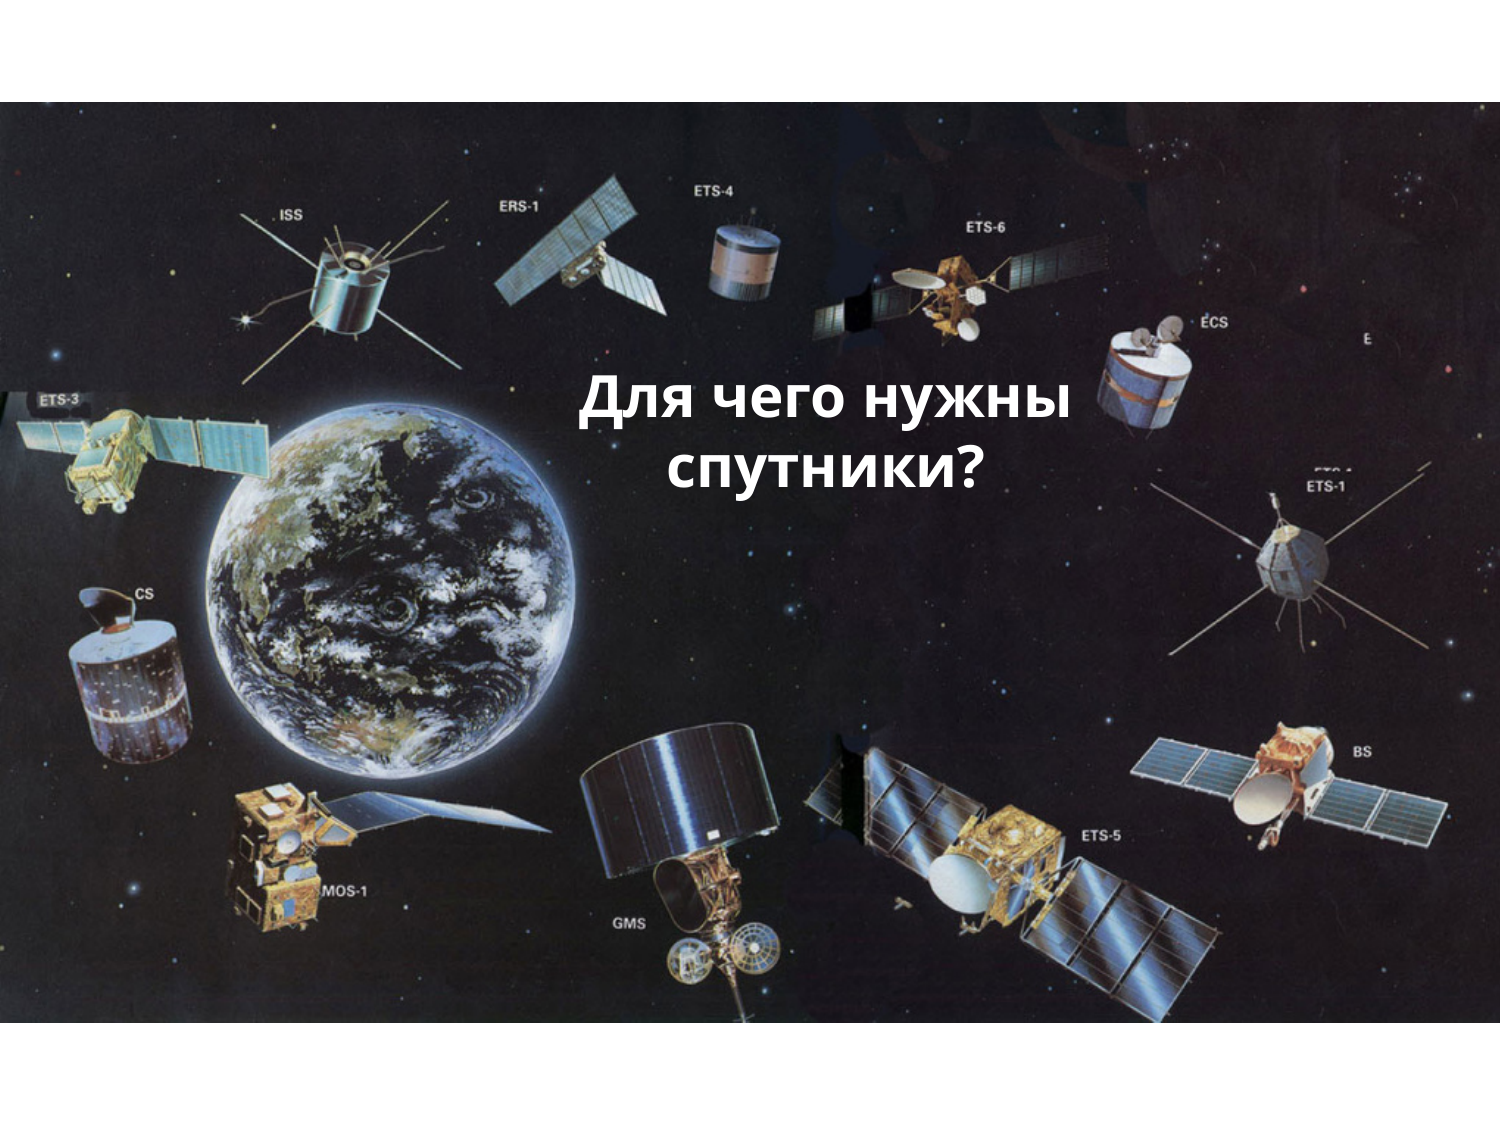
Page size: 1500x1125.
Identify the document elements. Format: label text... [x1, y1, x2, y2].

text_box Для чего нужны спутники? [515, 351, 1137, 509]
picture [0, 102, 1500, 1023]
